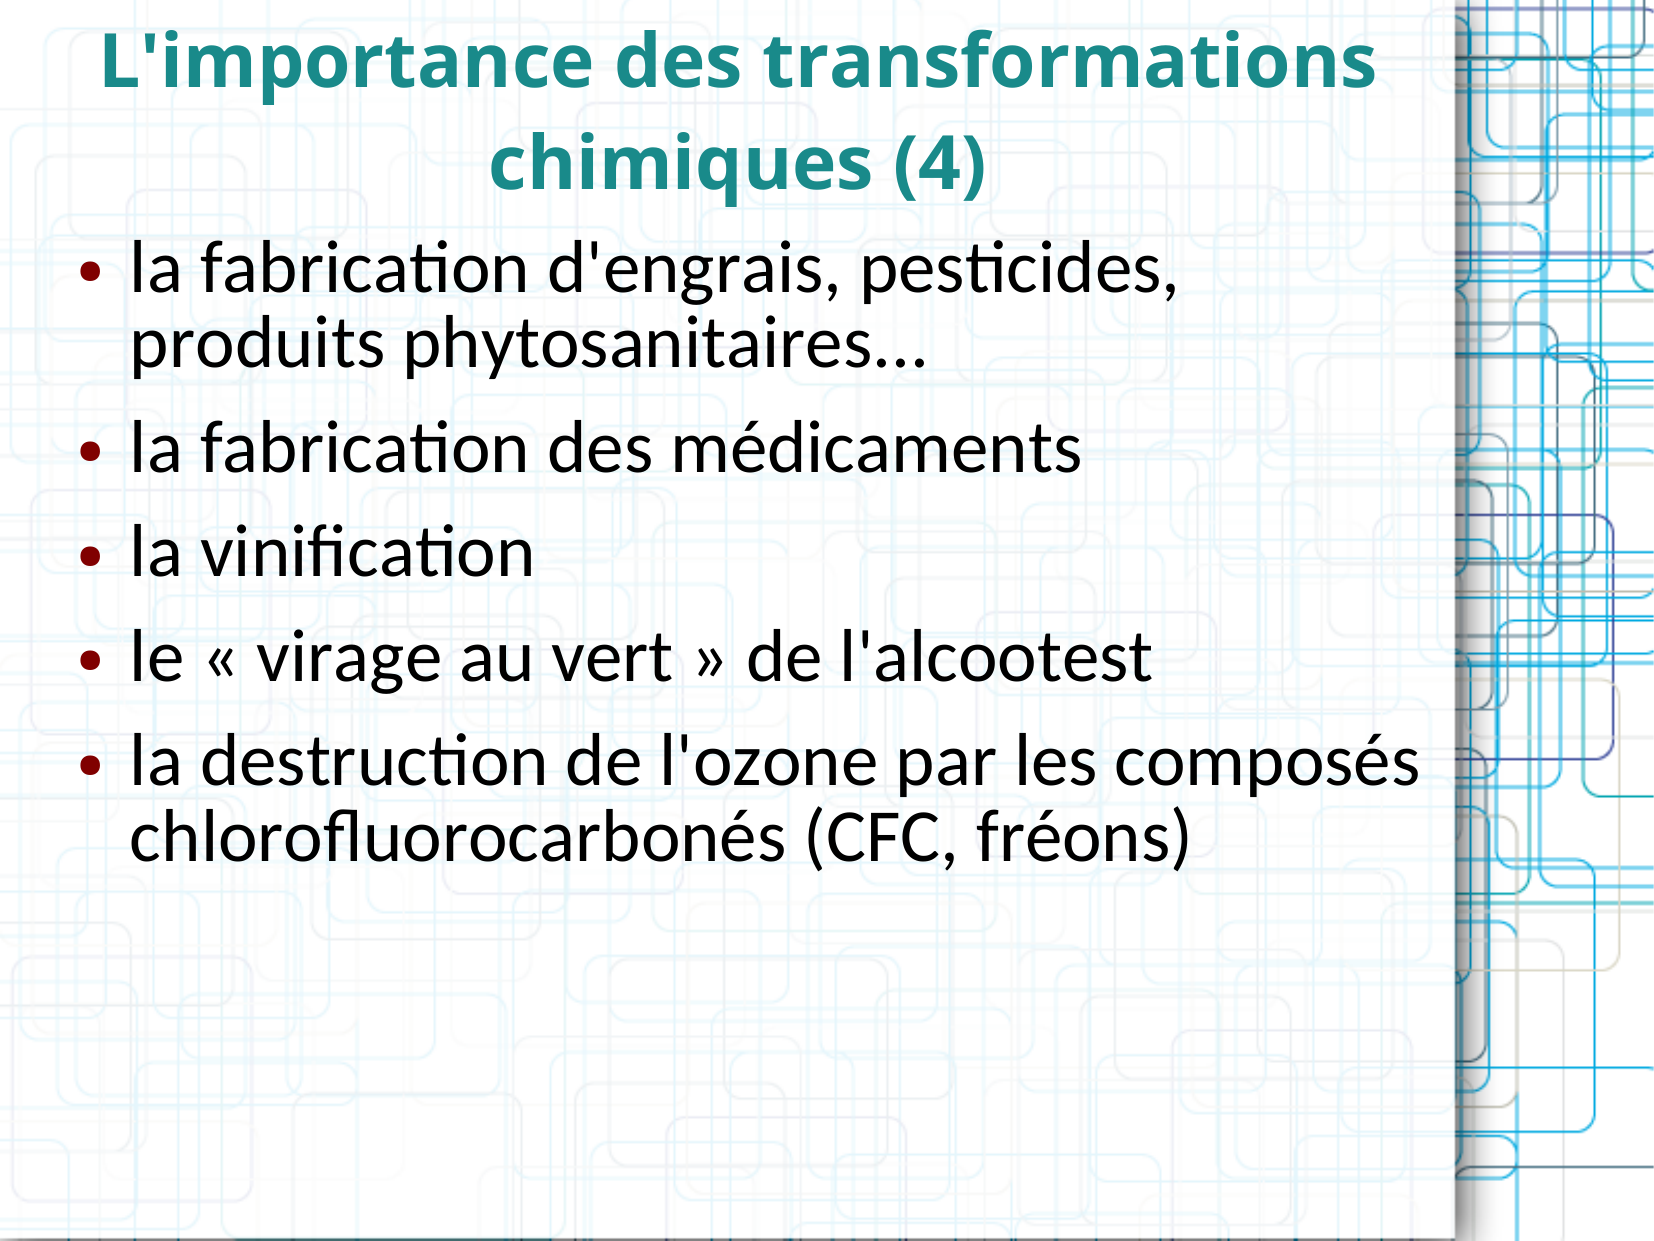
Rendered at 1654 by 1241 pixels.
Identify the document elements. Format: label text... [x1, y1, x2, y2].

title L'importance des transformations chimiques (4) [59, 0, 1418, 231]
picture [0, 0, 1654, 1241]
list la fabrication d'engrais, pesticides, produits phytosanitaires... la fabrication des médicaments la vinification le « virage au vert » de l'alcootest la destruction de l'ozone par les composés chlorofluorocarbonés (CFC, fréons) [59, 236, 1447, 1182]
